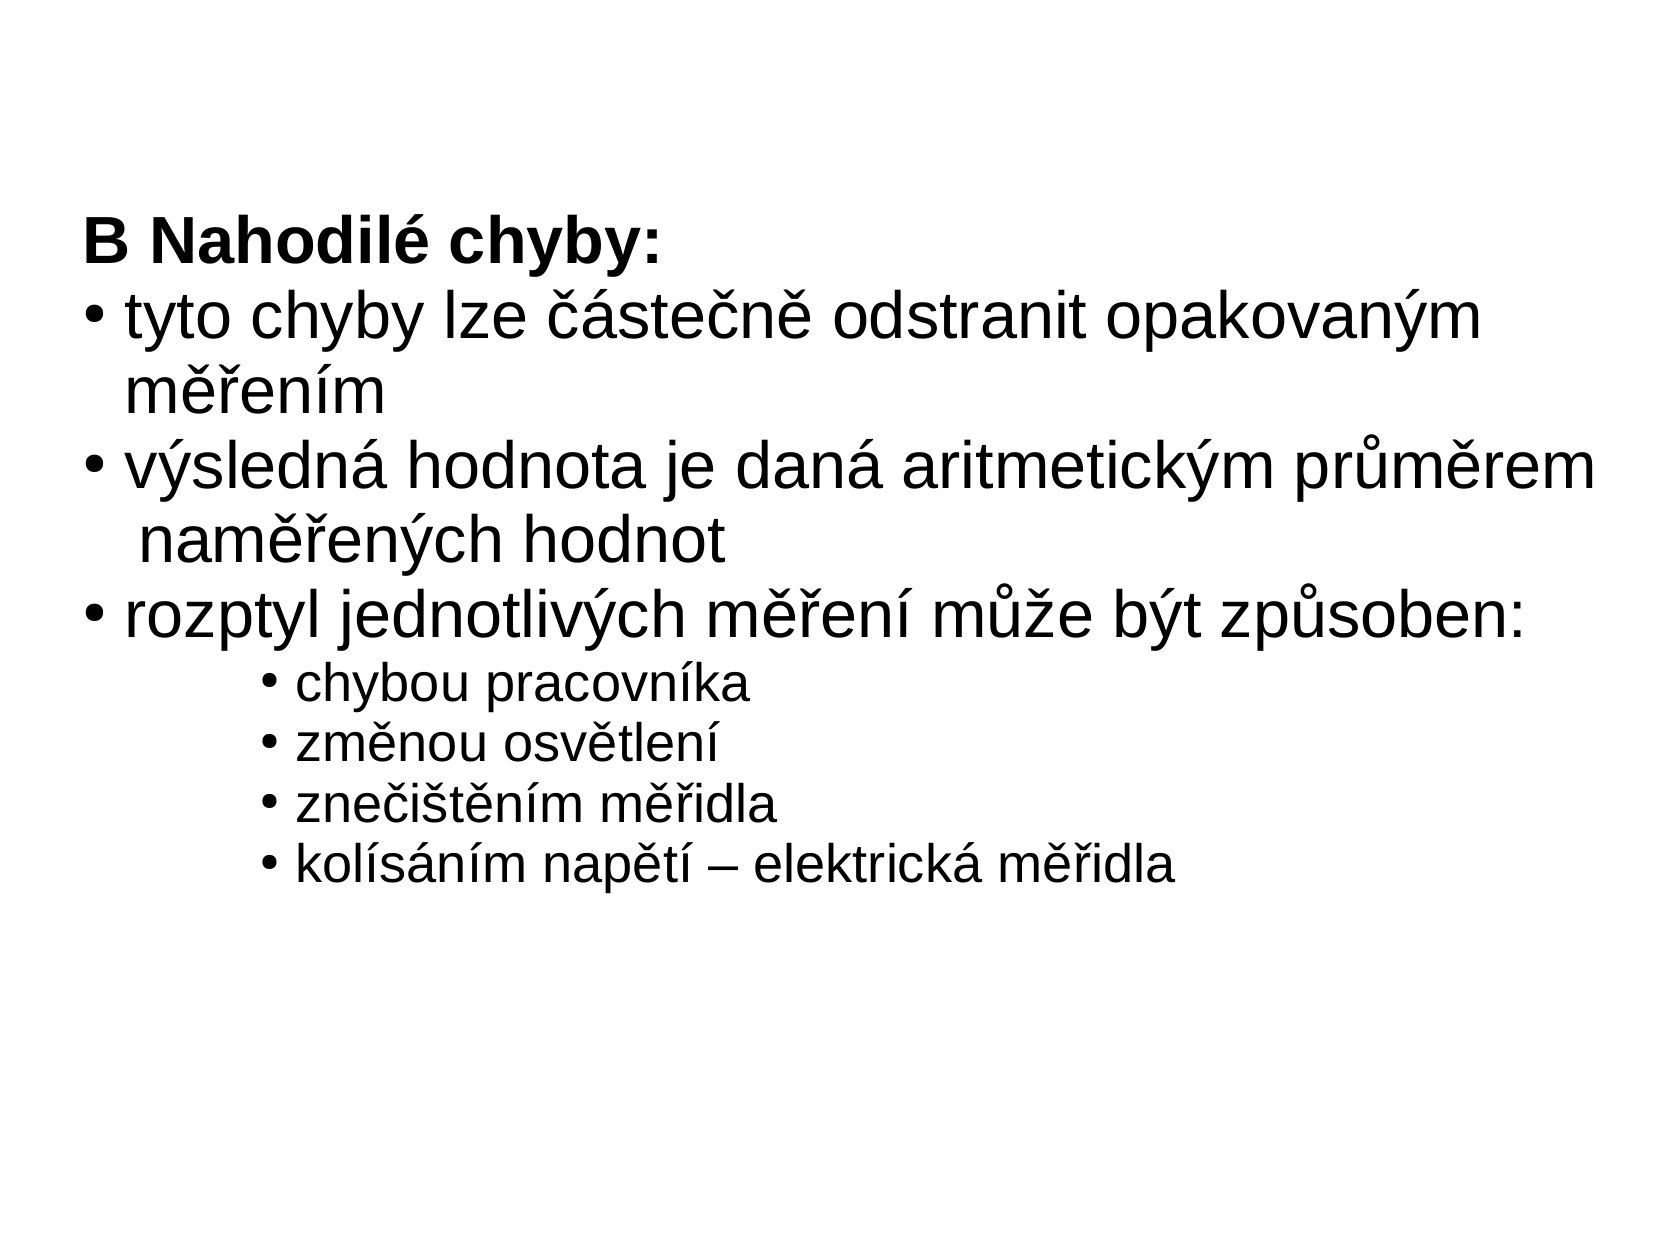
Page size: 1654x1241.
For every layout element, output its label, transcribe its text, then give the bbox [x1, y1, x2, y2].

subtitle B Nahodilé chyby: tyto chyby lze částečně odstranit opakovaným měřením výsledná hodnota je daná aritmetickým průměrem naměřených hodnot rozptyl jednotlivých měření může být způsoben: chybou pracovníka změnou osvětlení znečištěním měřidla kolísáním napětí – elektrická měřidla [82, 56, 1625, 1102]
